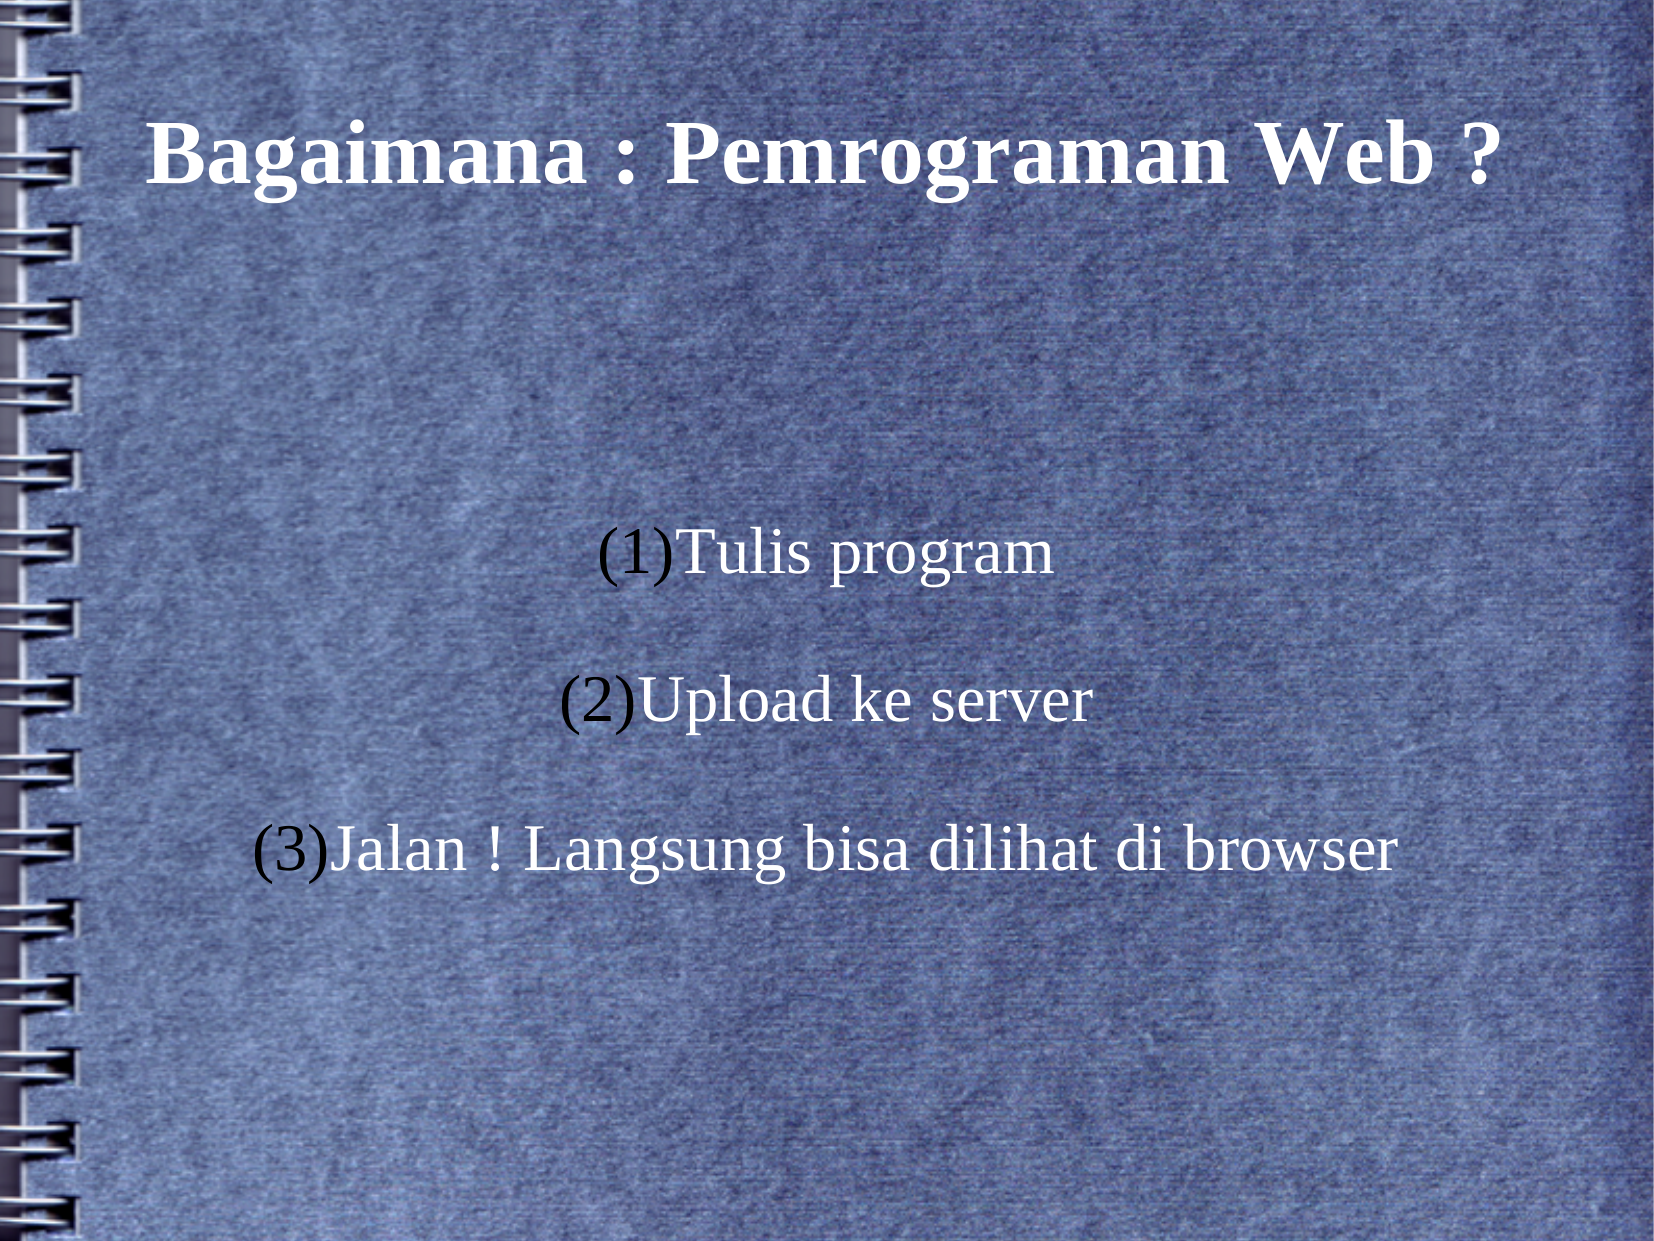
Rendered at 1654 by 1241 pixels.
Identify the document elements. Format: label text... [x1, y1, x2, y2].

picture [0, 0, 1654, 1241]
title Bagaimana : Pemrograman Web ? [82, 56, 1571, 250]
subtitle Tulis program Upload ke server Jalan ! Langsung bisa dilihat di browser [82, 297, 1571, 1102]
